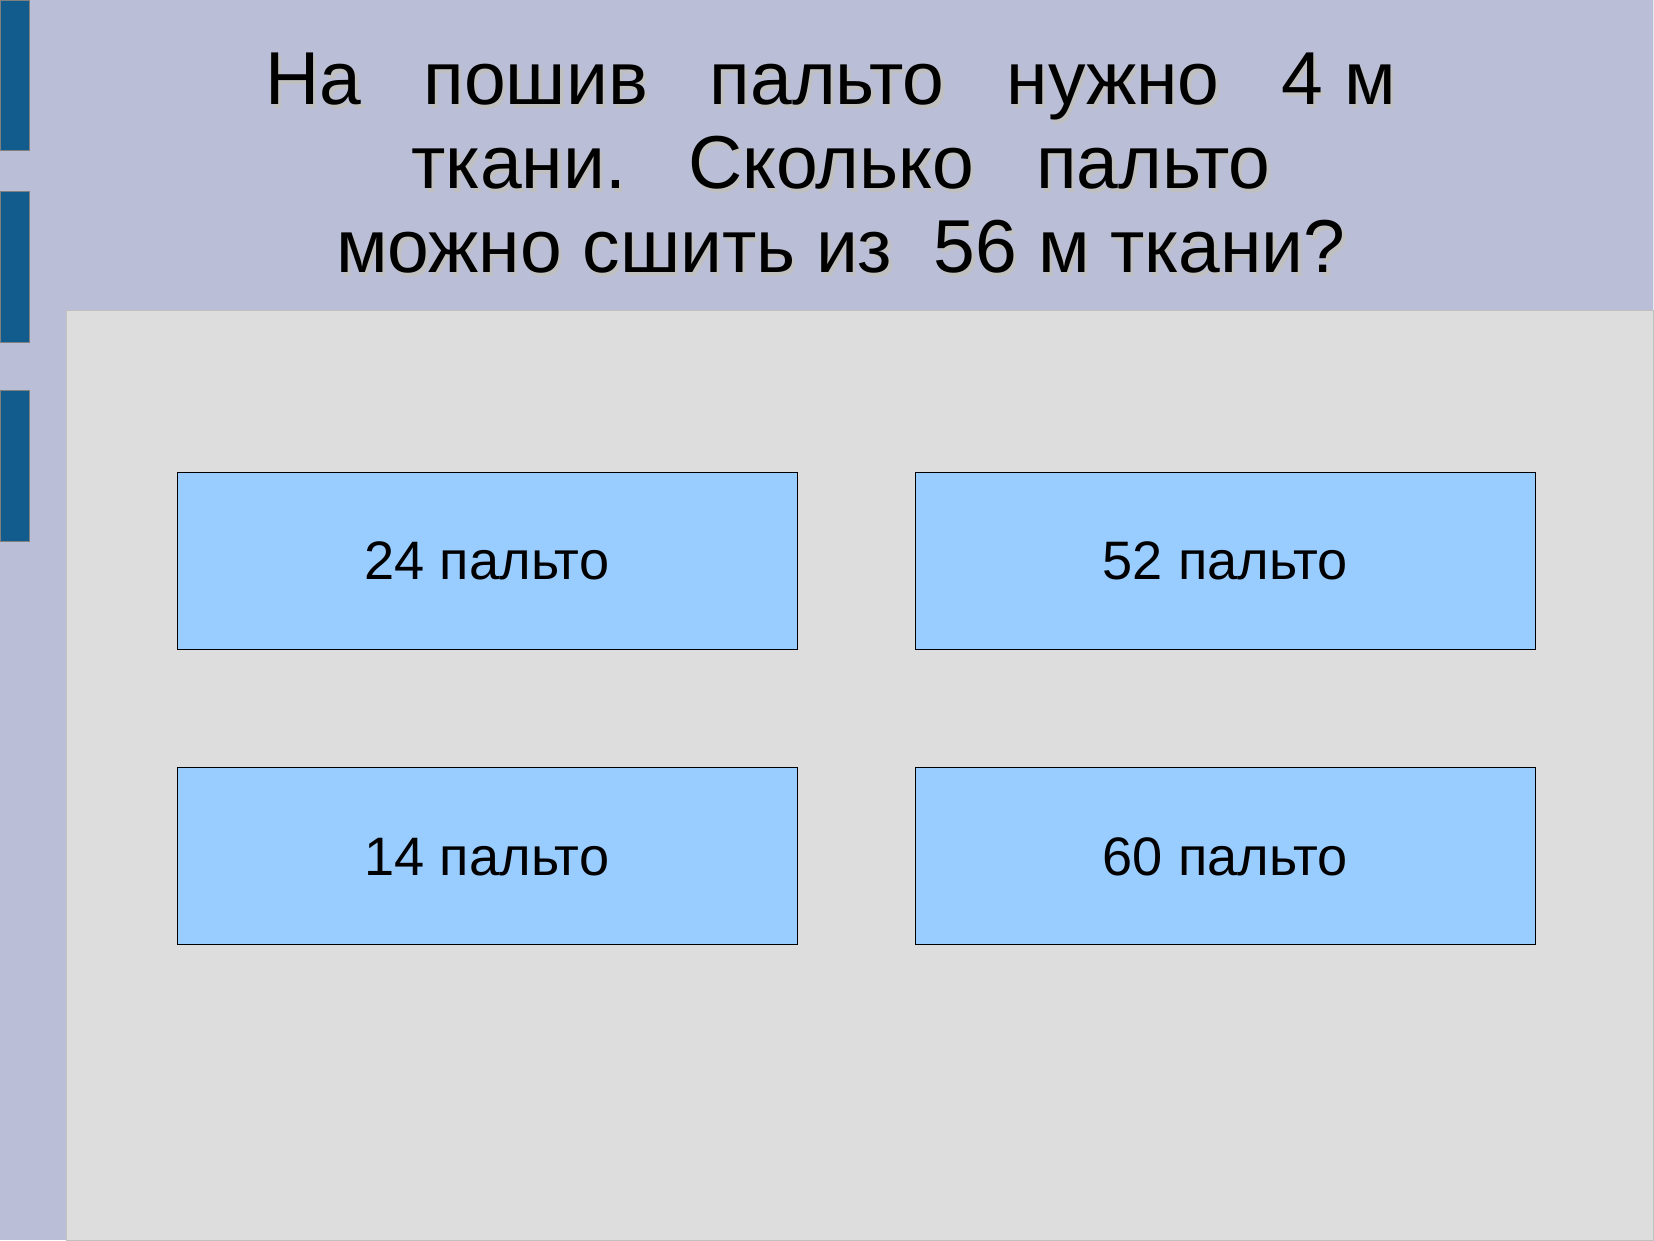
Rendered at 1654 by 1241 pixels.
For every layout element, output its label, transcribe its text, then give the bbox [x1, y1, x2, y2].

text_box 24 пальто [177, 472, 798, 650]
text_box На пошив пальто нужно 4 м ткани. Сколько пальто можно сшить из 56 м ткани? [147, 29, 1536, 297]
text_box 52 пальто [915, 472, 1536, 650]
text_box 60 пальто [915, 767, 1536, 945]
text_box 14 пальто [177, 767, 798, 945]
